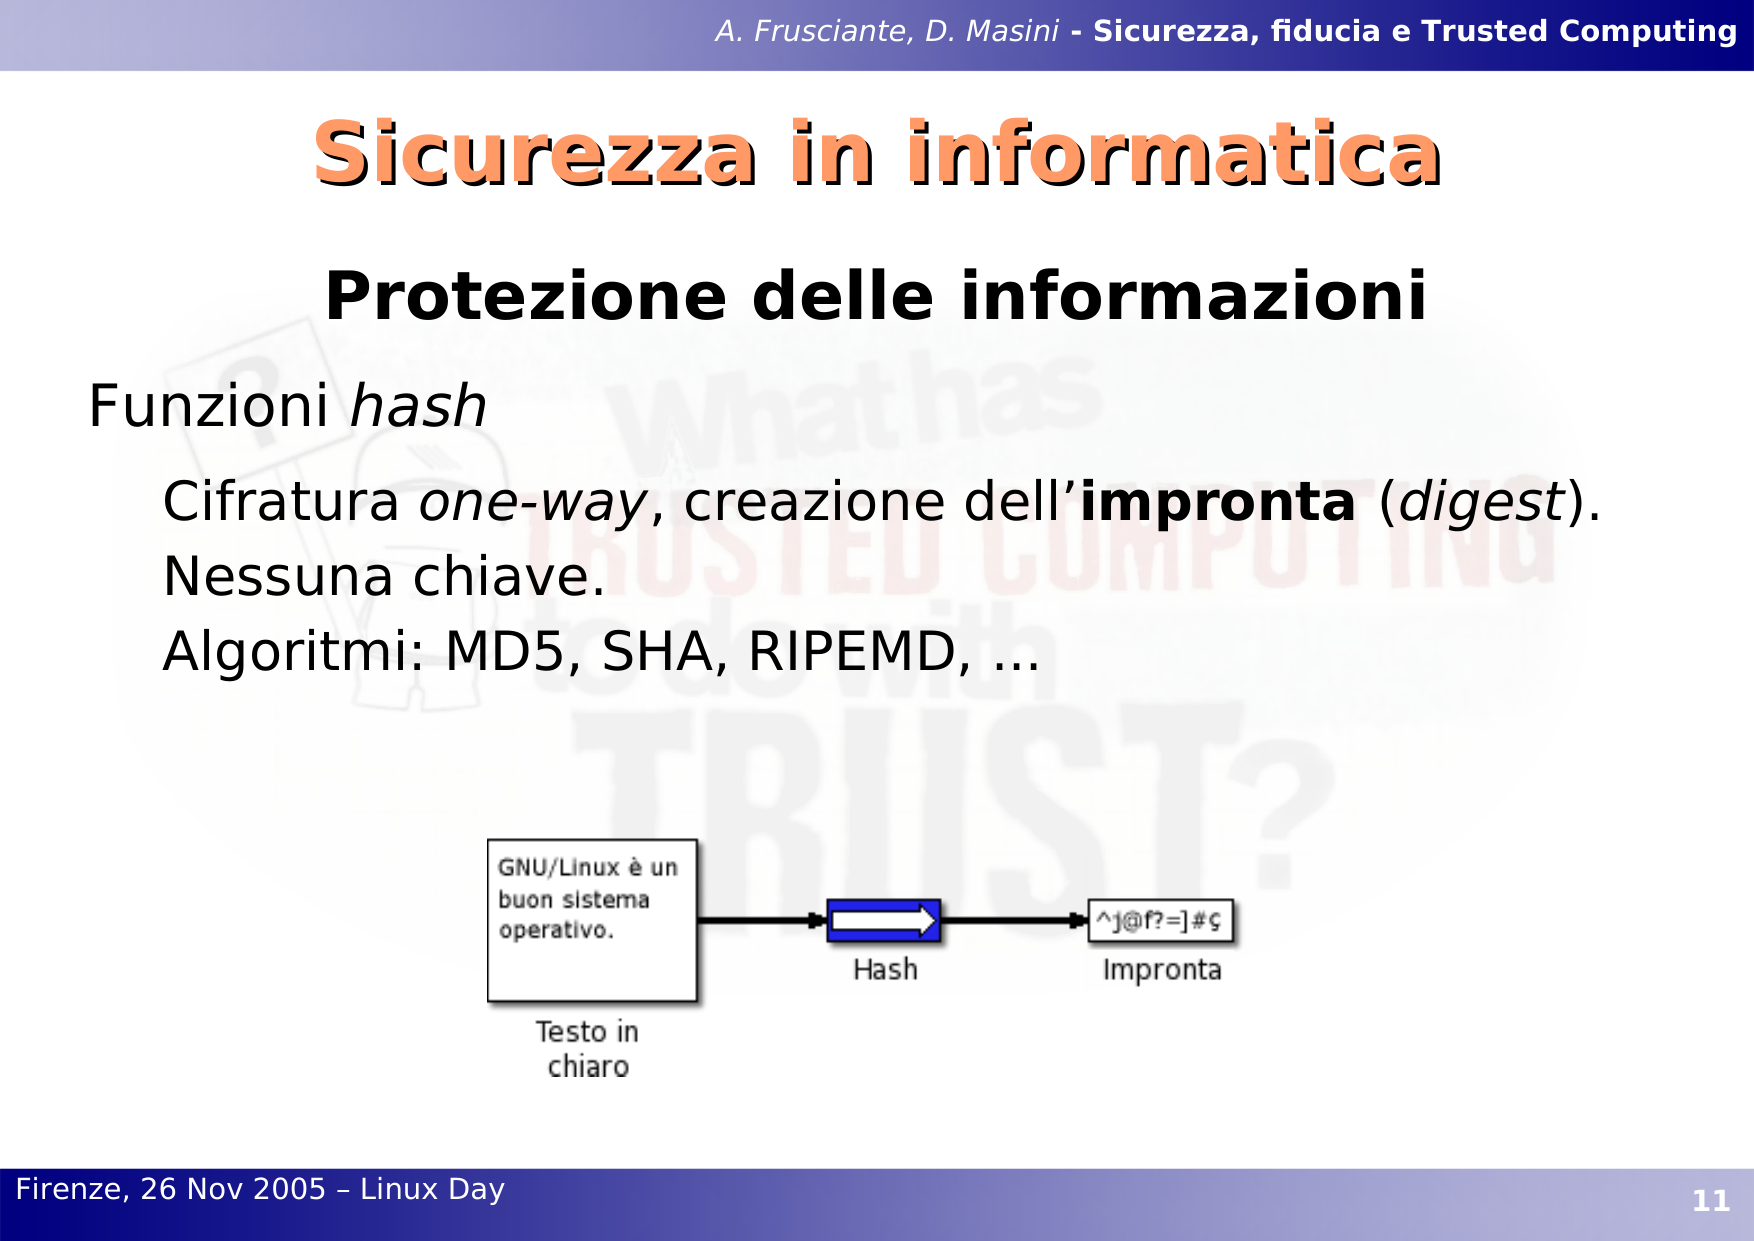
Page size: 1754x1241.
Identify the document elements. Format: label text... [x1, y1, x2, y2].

list Protezione delle informazioni Funzioni hash Cifratura one-way, creazione dell’impronta (digest). Nessuna chiave. Algoritmi: MD5, SHA, RIPEMD, ... [87, 259, 1667, 1079]
text_box A. Frusciante, D. Masini - Sicurezza, fiducia e Trusted Computing [602, 7, 1754, 63]
text_box Firenze, 26 Nov 2005 – Linux Day [0, 1175, 763, 1234]
picture [0, 0, 1754, 1241]
text_box <numero> [1641, 1185, 1732, 1223]
title Sicurezza in informatica [87, 49, 1667, 257]
